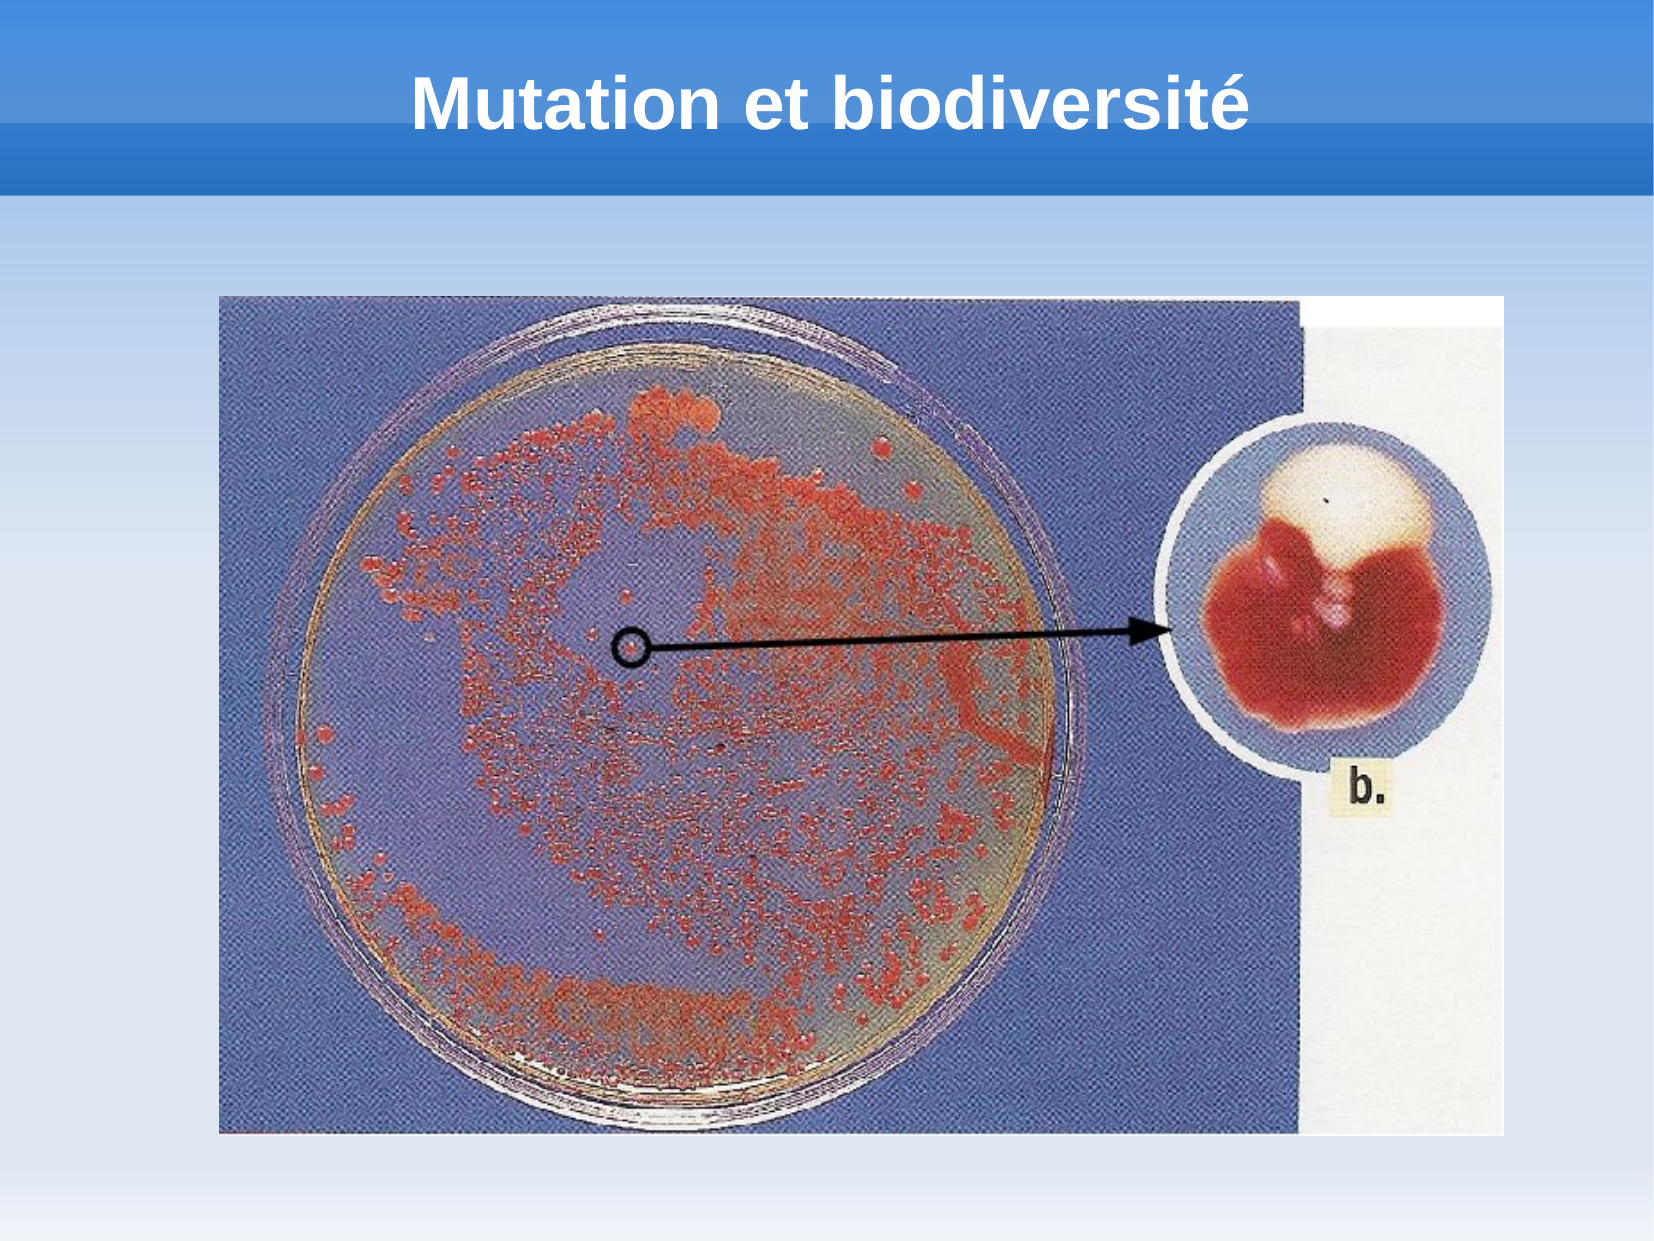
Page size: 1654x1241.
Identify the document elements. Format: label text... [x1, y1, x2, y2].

picture [0, 0, 1654, 1241]
title Mutation et biodiversité [76, 0, 1565, 208]
